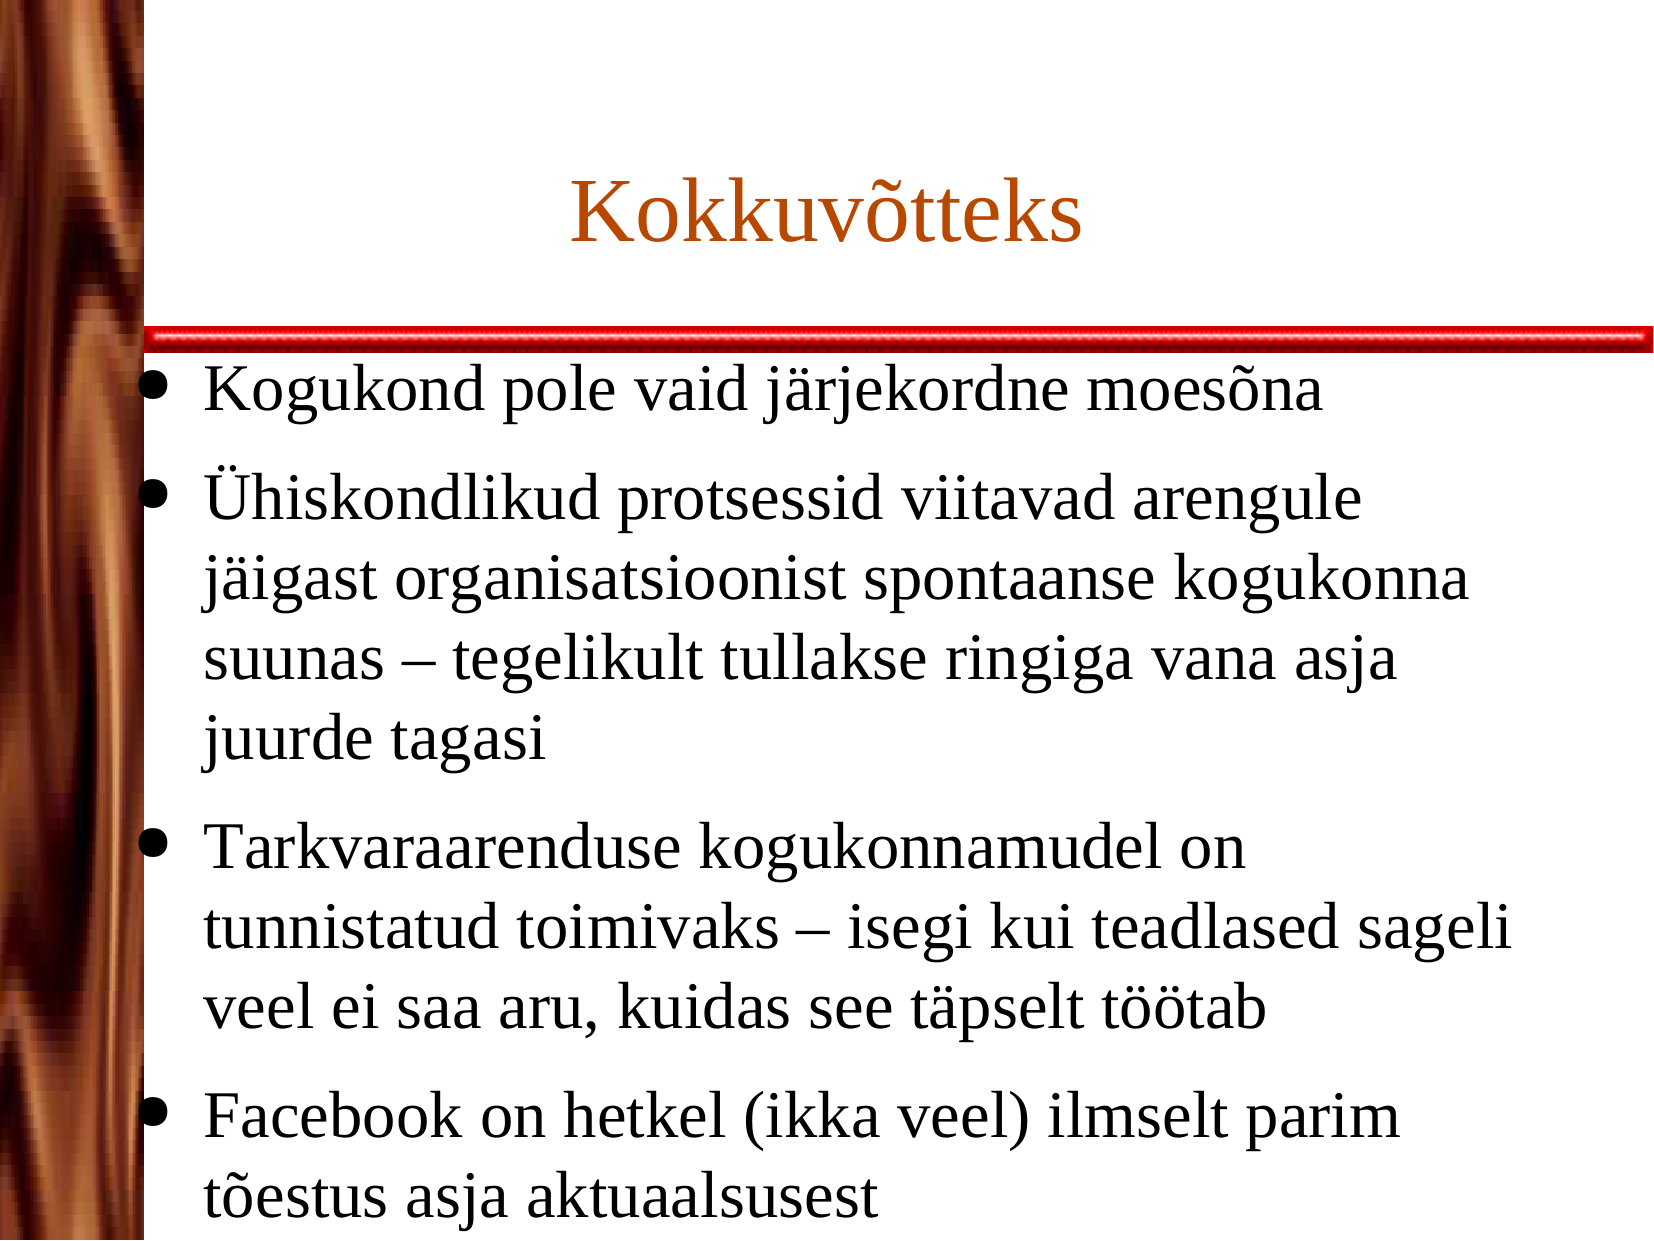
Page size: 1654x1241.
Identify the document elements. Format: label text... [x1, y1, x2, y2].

picture [0, 0, 1654, 1240]
list Kogukond pole vaid järjekordne moesõna Ühiskondlikud protsessid viitavad arengule jäigast organisatsioonist spontaanse kogukonna suunas – tegelikult tullakse ringiga vana asja juurde tagasi Tarkvaraarenduse kogukonnamudel on tunnistatud toimivaks – isegi kui teadlased sageli veel ei saa aru, kuidas see täpselt töötab Facebook on hetkel (ikka veel) ilmselt parim tõestus asja aktuaalsusest [121, 344, 1533, 1226]
title Kokkuvõtteks [121, 100, 1533, 312]
